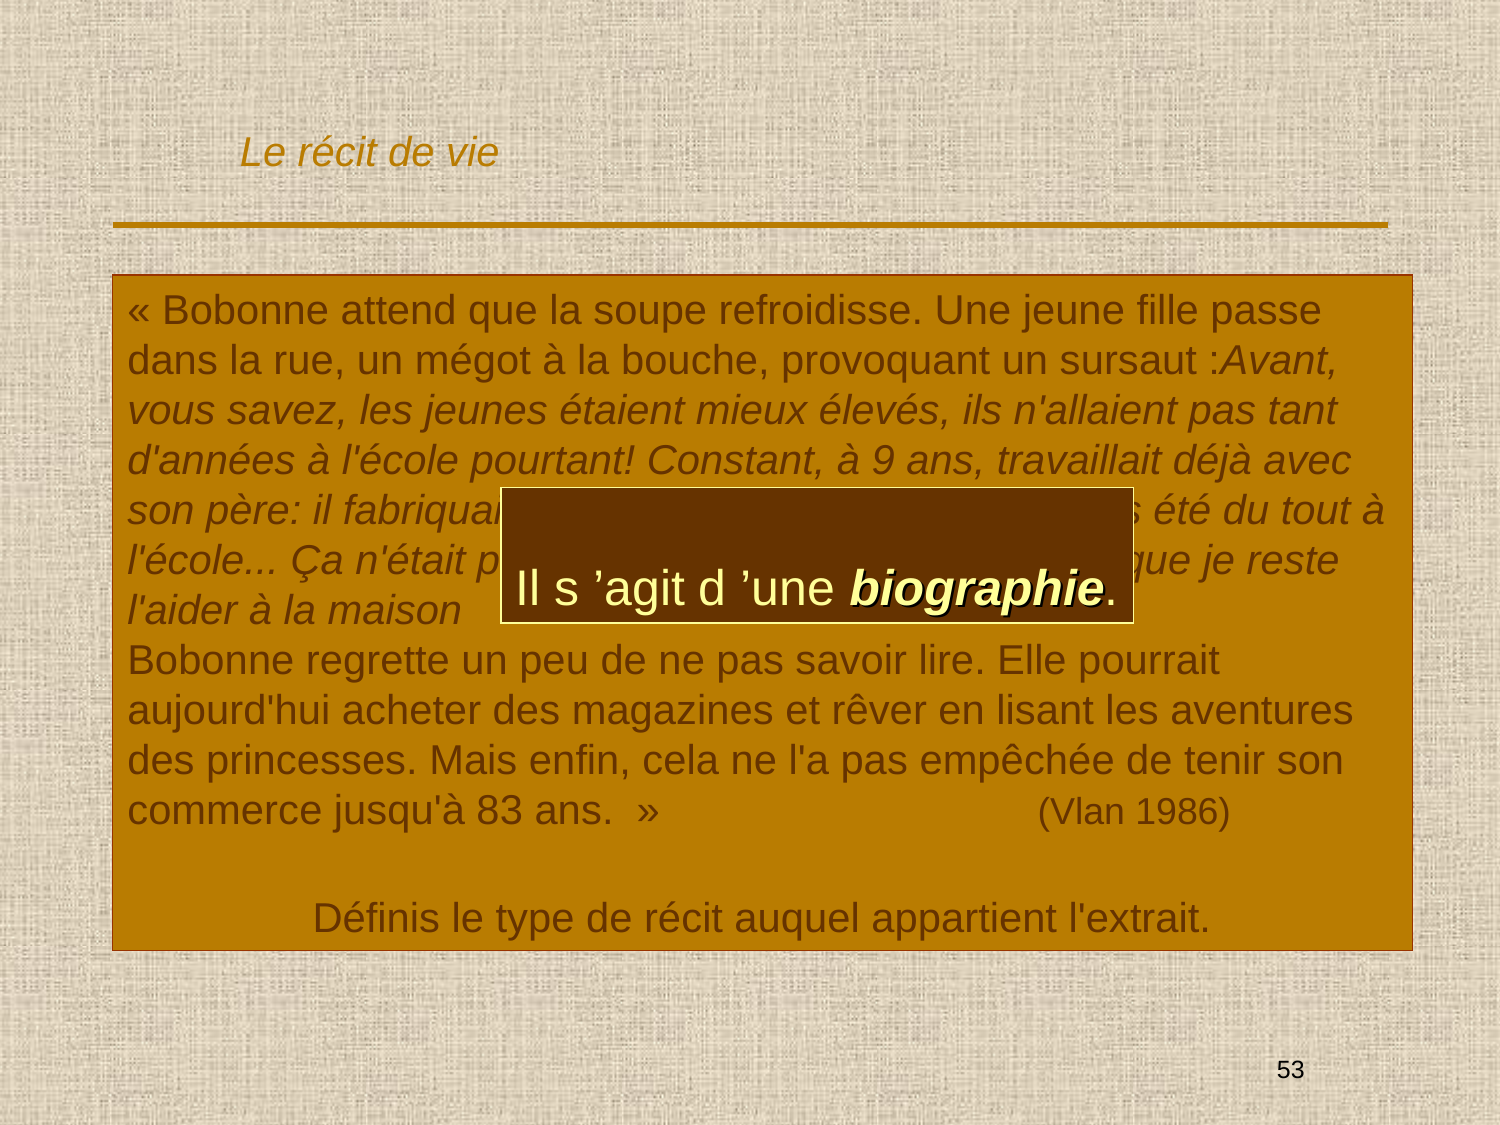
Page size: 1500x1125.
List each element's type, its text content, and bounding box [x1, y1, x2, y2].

text_box « Bobonne attend que la soupe refroidisse. Une jeune fille passe dans la rue, un mégot à la bouche, provoquant un sursaut :Avant, vous savez, les jeunes étaient mieux élevés, ils n'allaient pas tant d'années à l'école pourtant! Constant, à 9 ans, travaillait déjà avec son père: il fabriquait des chaussures. Moi, je n'ai pas été du tout à l'école... Ça n'était pas obligatoire et Maman préférait que je reste l'aider à la maison Bobonne regrette un peu de ne pas savoir lire. Elle pourrait aujourd'hui acheter des magazines et rêver en lisant les aventures des princesses. Mais enfin, cela ne l'a pas empêchée de tenir son commerce jusqu'à 83 ans. » (Vlan 1986) Définis le type de récit auquel appartient l'extrait. [112, 274, 1413, 951]
picture [0, 0, 1500, 1125]
text_box Il s ’agit d ’une biographie. [501, 487, 1134, 623]
text_box Le récit de vie [224, 116, 515, 183]
